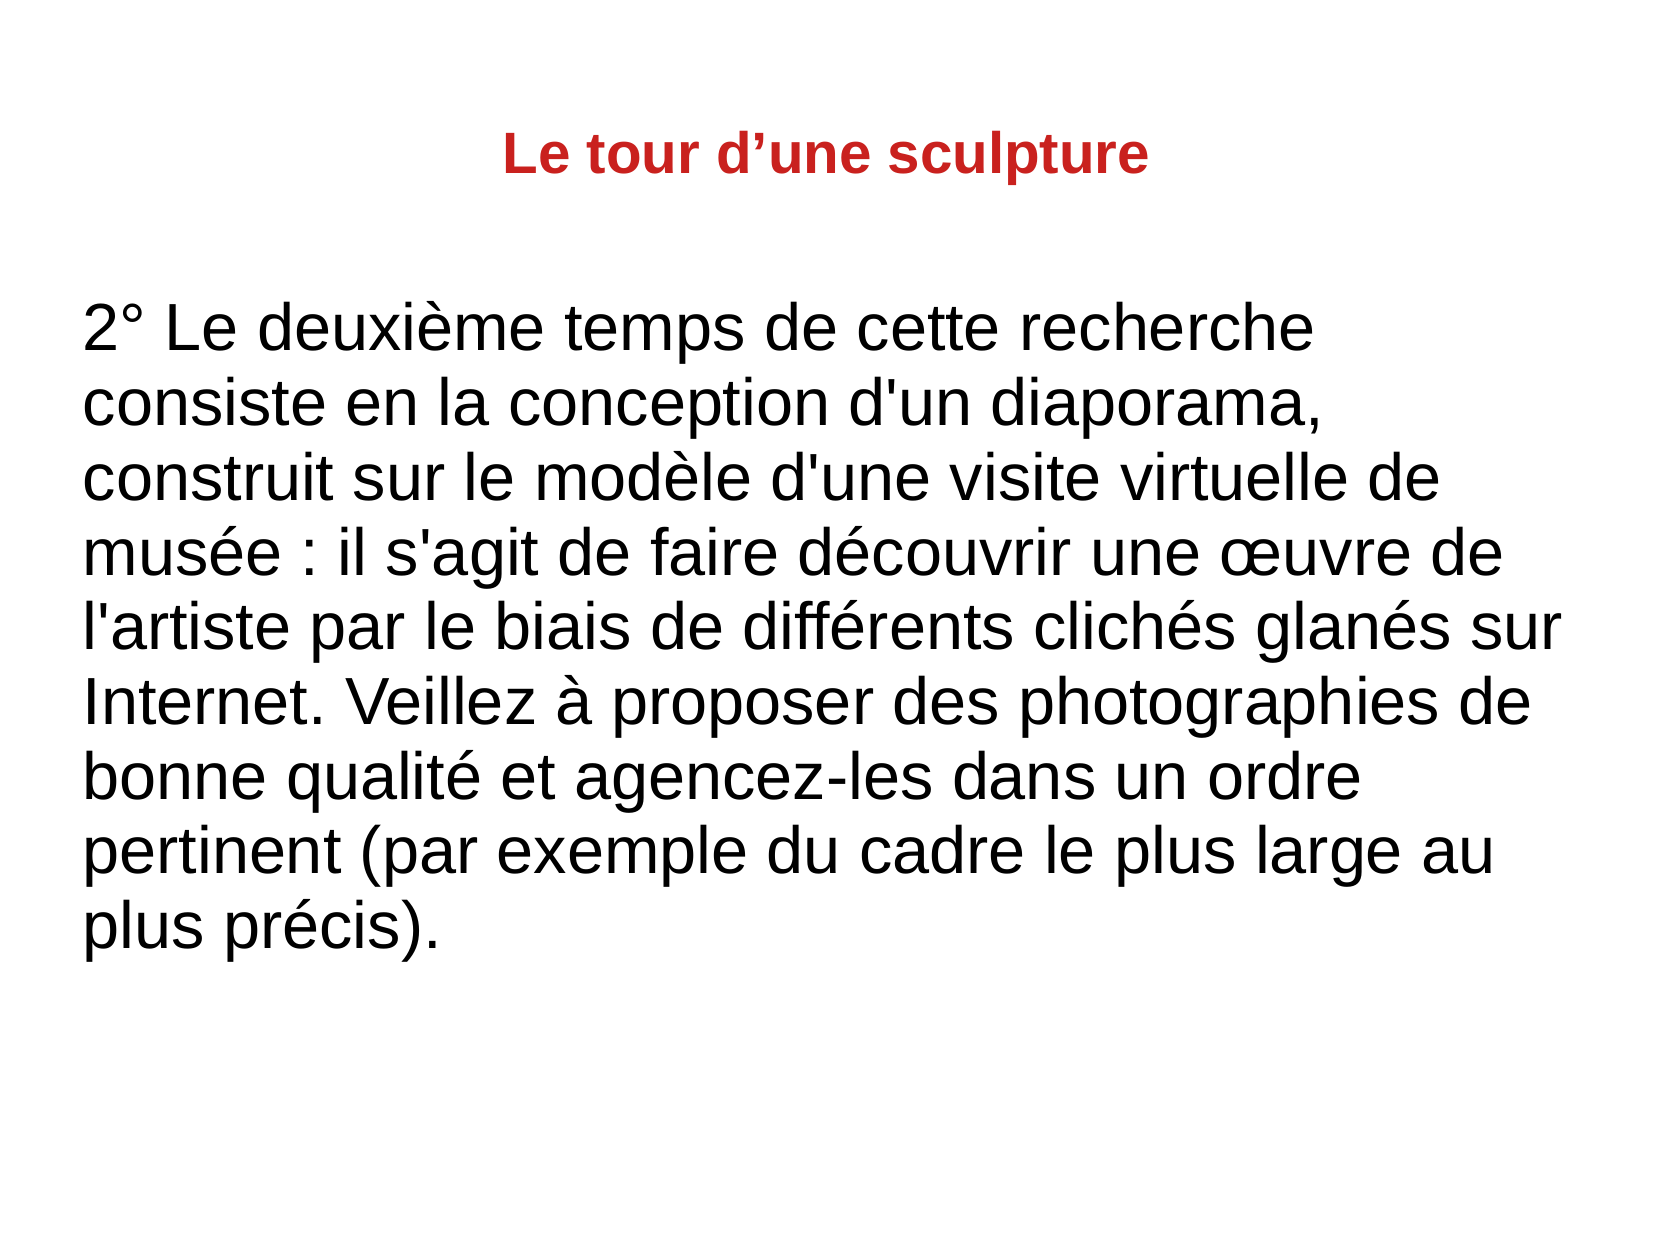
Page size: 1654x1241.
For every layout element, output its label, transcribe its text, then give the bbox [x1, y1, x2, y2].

list 2° Le deuxième temps de cette recherche consiste en la conception d'un diaporama, construit sur le modèle d'une visite virtuelle de musée : il s'agit de faire découvrir une œuvre de l'artiste par le biais de différents clichés glanés sur Internet. Veillez à proposer des photographies de bonne qualité et agencez-les dans un ordre pertinent (par exemple du cadre le plus large au plus précis). [82, 290, 1571, 1109]
title Le tour d’une sculpture [82, 49, 1571, 257]
